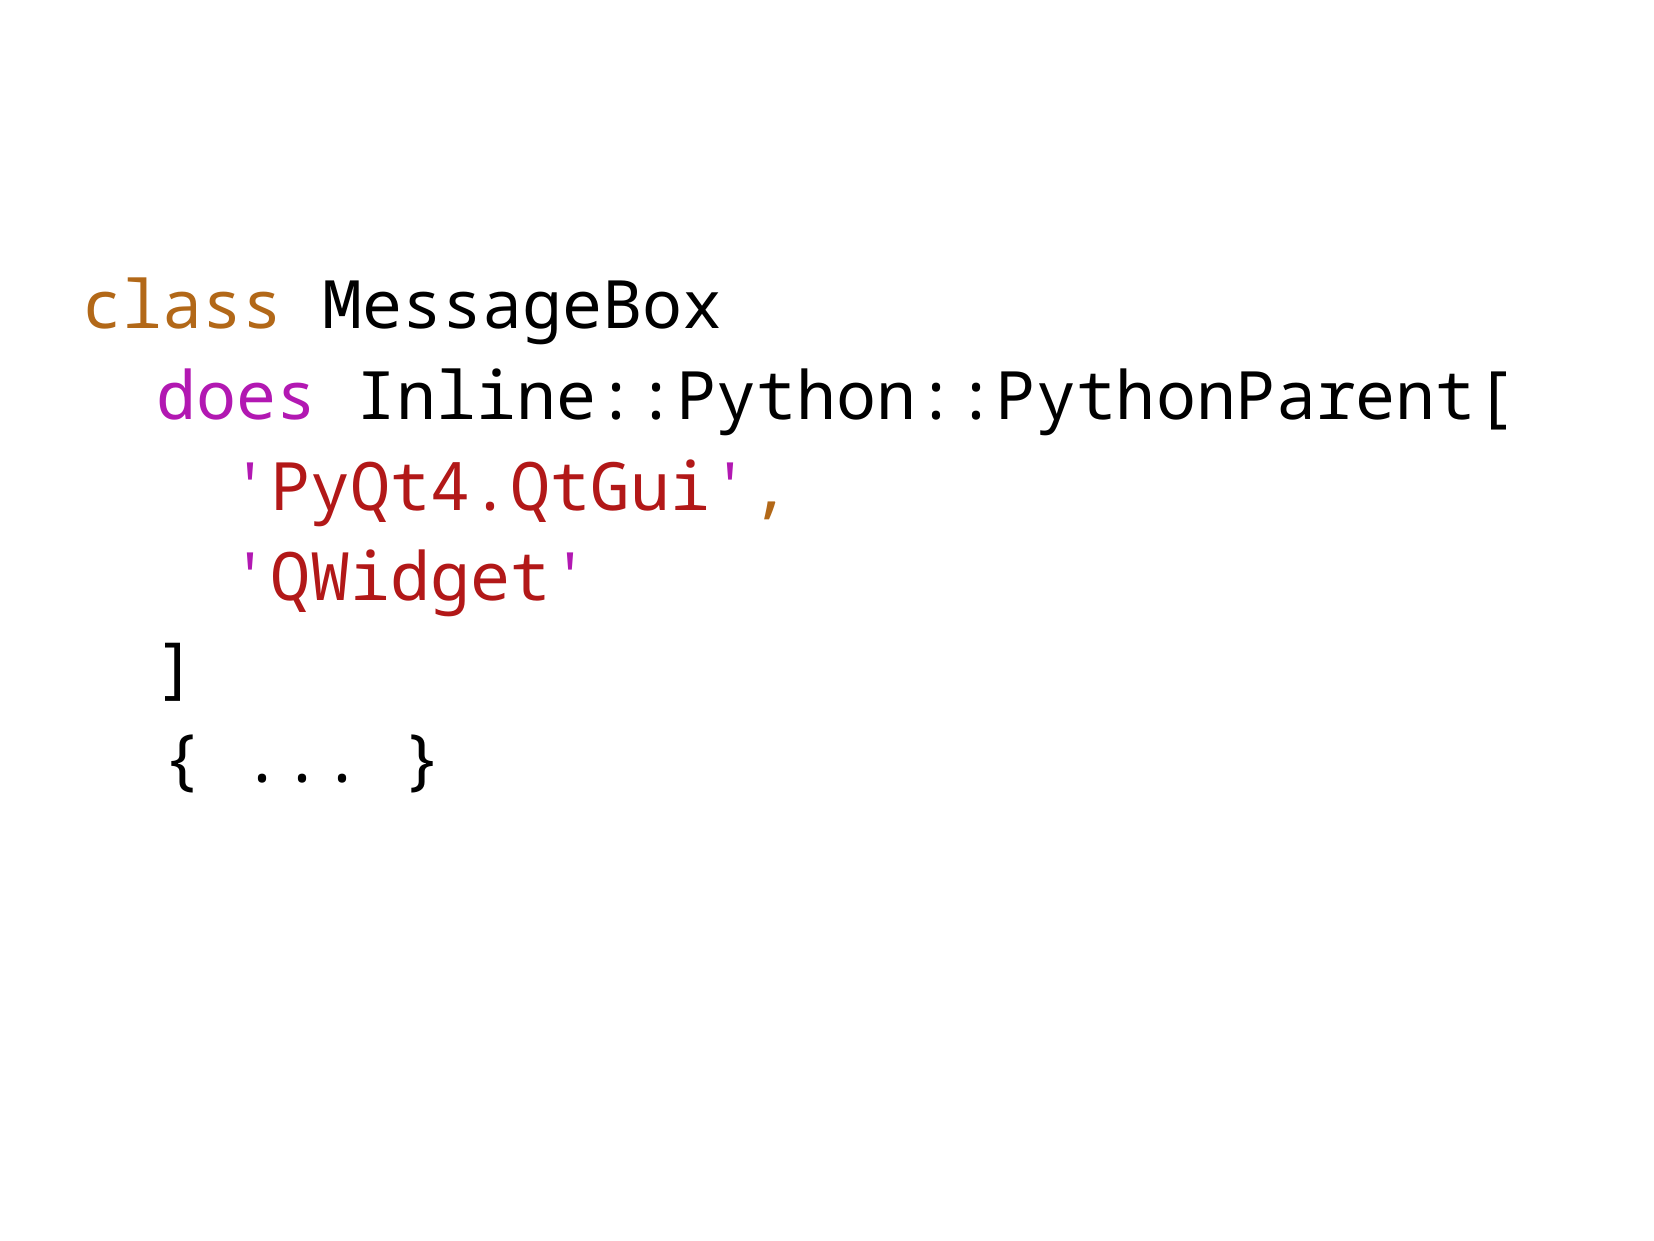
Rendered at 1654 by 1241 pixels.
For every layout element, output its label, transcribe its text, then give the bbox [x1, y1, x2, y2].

subtitle class MessageBox does Inline::Python::PythonParent[ 'PyQt4.QtGui', 'QWidget' ] { ... } [82, 49, 1571, 1010]
